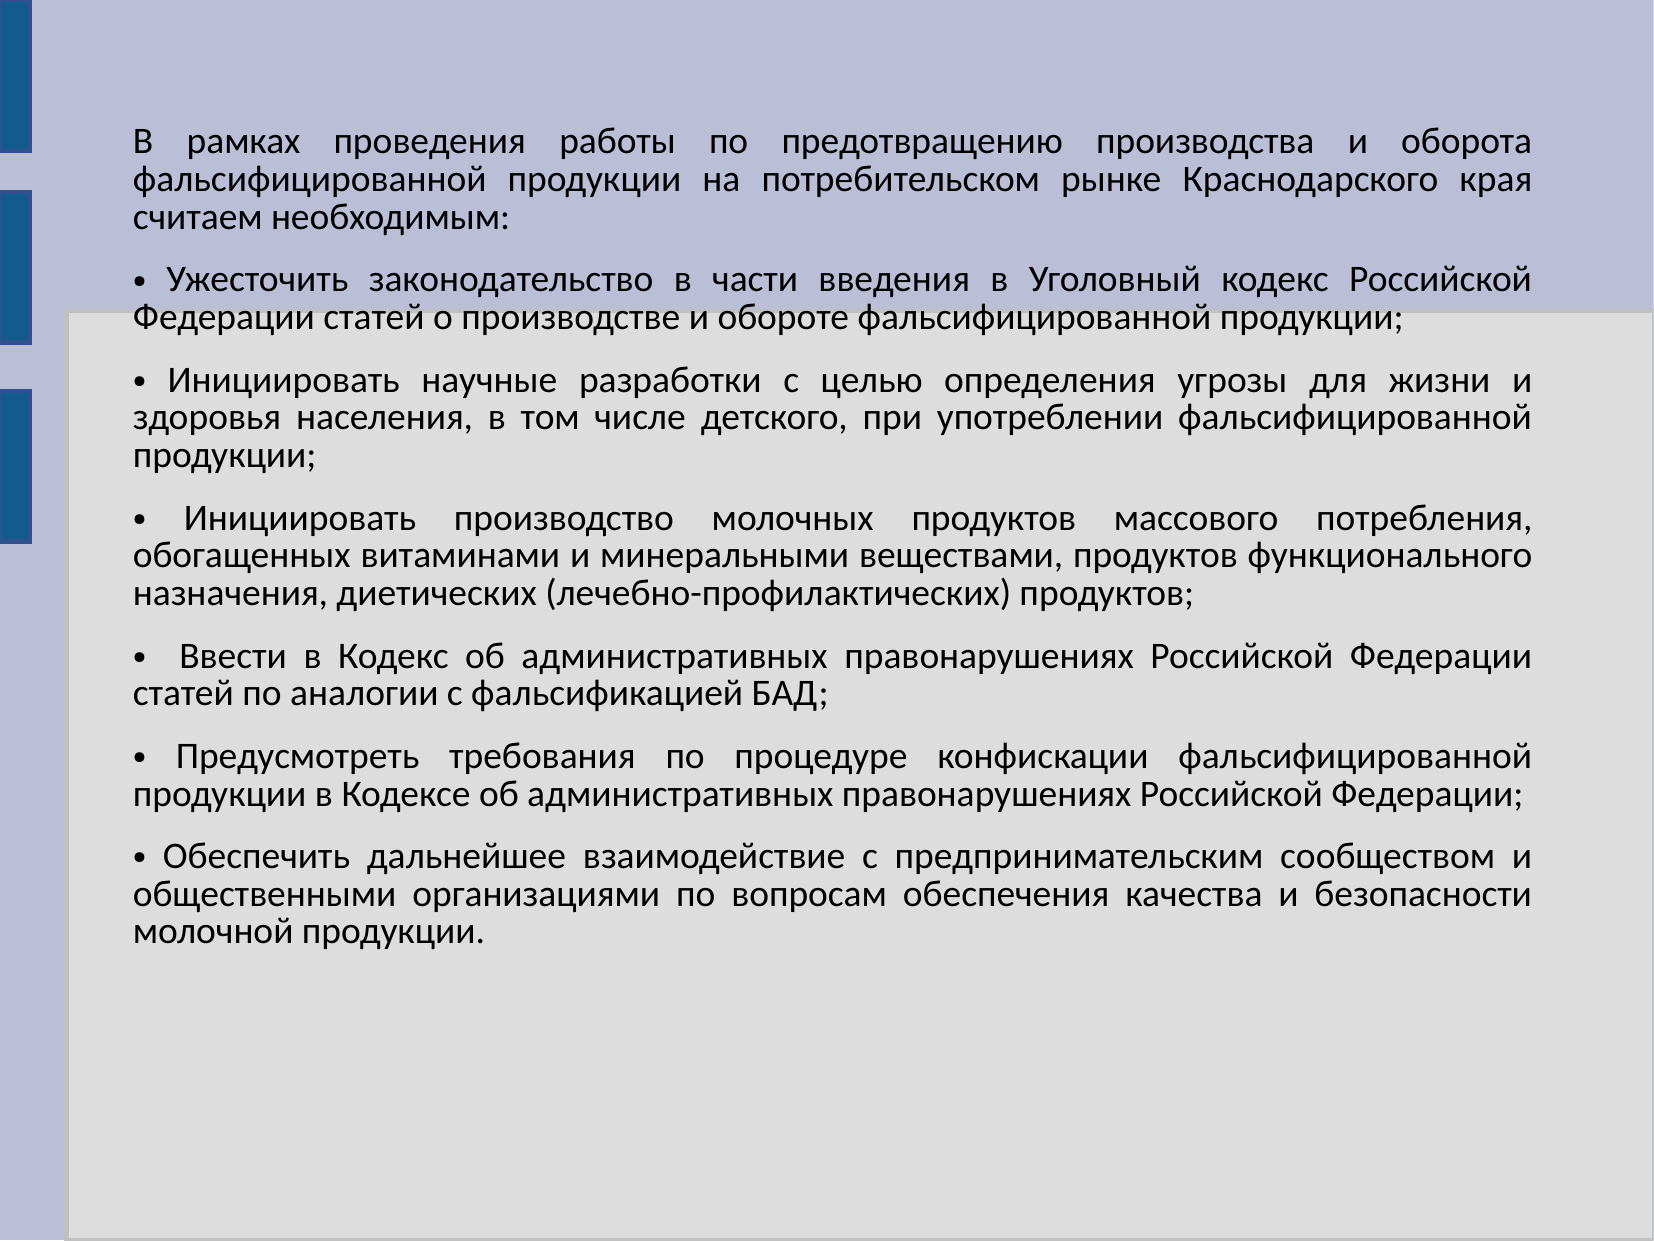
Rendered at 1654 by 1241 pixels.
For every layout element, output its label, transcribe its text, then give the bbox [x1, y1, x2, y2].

text_box В рамках проведения работы по предотвращению производства и оборота фальсифицированной продукции на потребительском рынке Краснодарского края считаем необходимым: Ужесточить законодательство в части введения в Уголовный кодекс Российской Федерации статей о производстве и обороте фальсифицированной продукции; Инициировать научные разработки с целью определения угрозы для жизни и здоровья населения, в том числе детского, при употреблении фальсифицированной продукции; Инициировать производство молочных продуктов массового потребления, обогащенных витаминами и минеральными веществами, продуктов функционального назначения, диетических (лечебно-профилактических) продуктов; Ввести в Кодекс об административных правонарушениях Российской Федерации статей по аналогии с фальсификацией БАД; Предусмотреть требования по процедуре конфискации фальсифицированной продукции в Кодексе об административных правонарушениях Российской Федерации; Обеспечить дальнейшее взаимодействие с предпринимательским сообществом и общественными организациями по вопросам обеспечения качества и безопасности молочной продукции. [118, 118, 1565, 1201]
